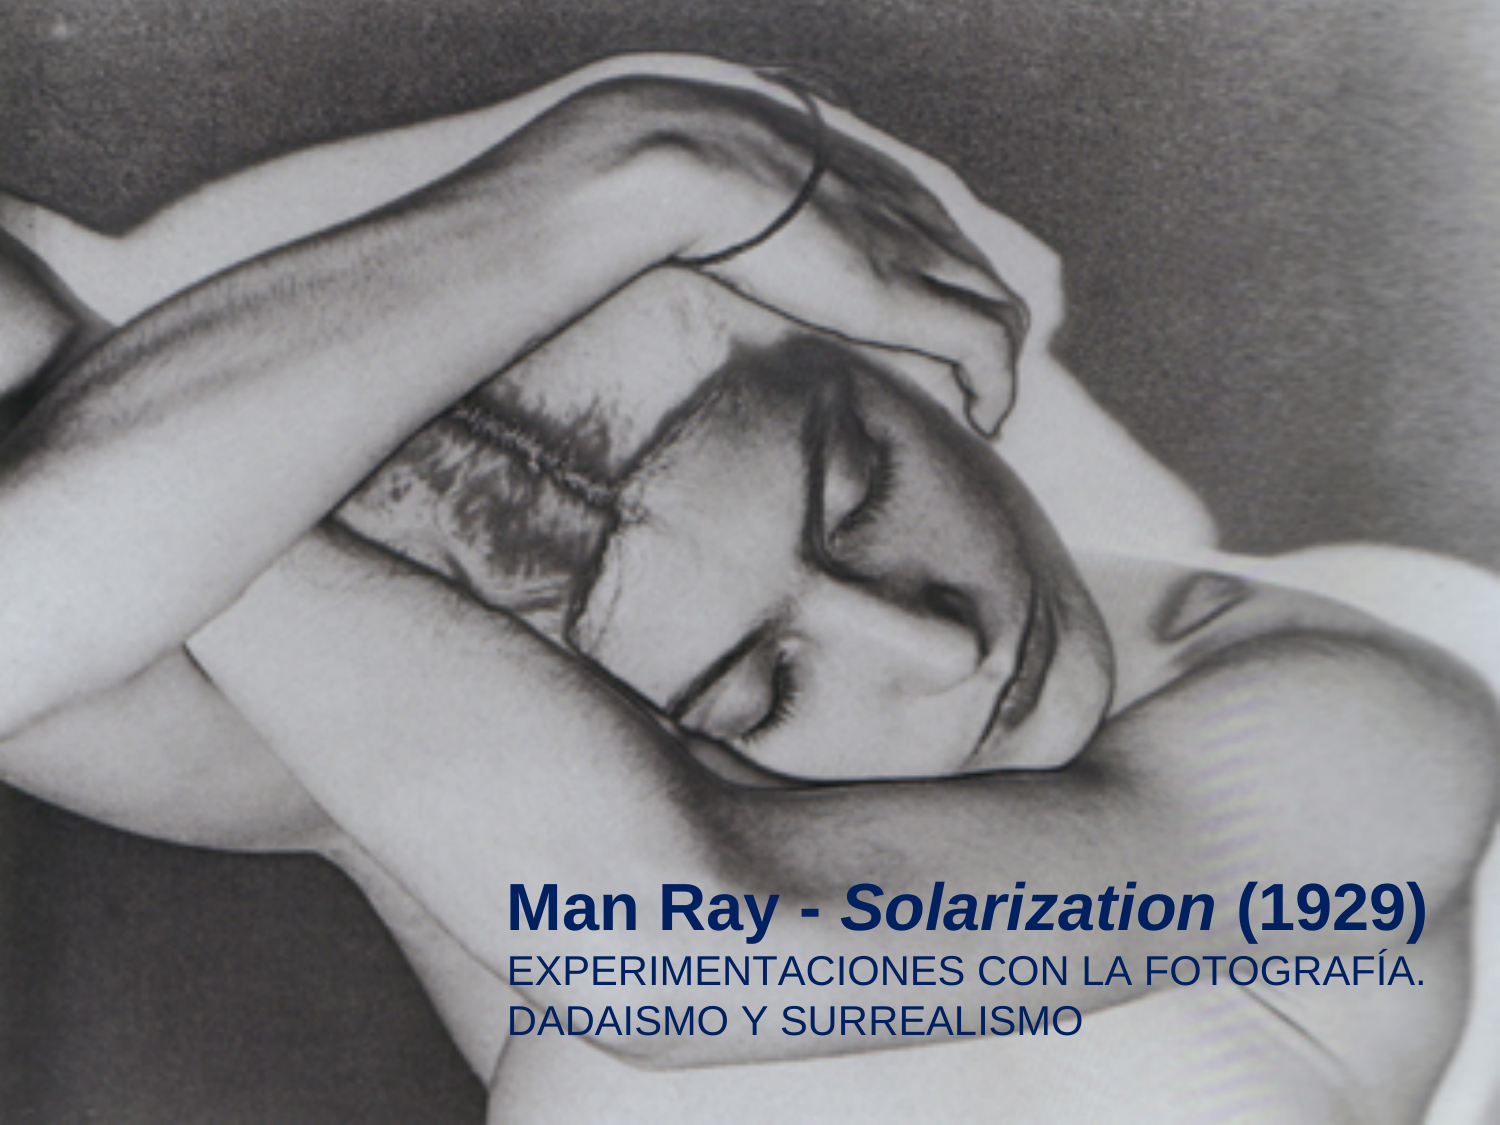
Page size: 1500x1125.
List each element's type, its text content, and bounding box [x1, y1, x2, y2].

picture [0, 0, 1500, 1125]
text_box Man Ray - Solarization (1929) EXPERIMENTACIONES CON LA FOTOGRAFÍA. DADAISMO Y SURREALISMO [492, 856, 1500, 1052]
